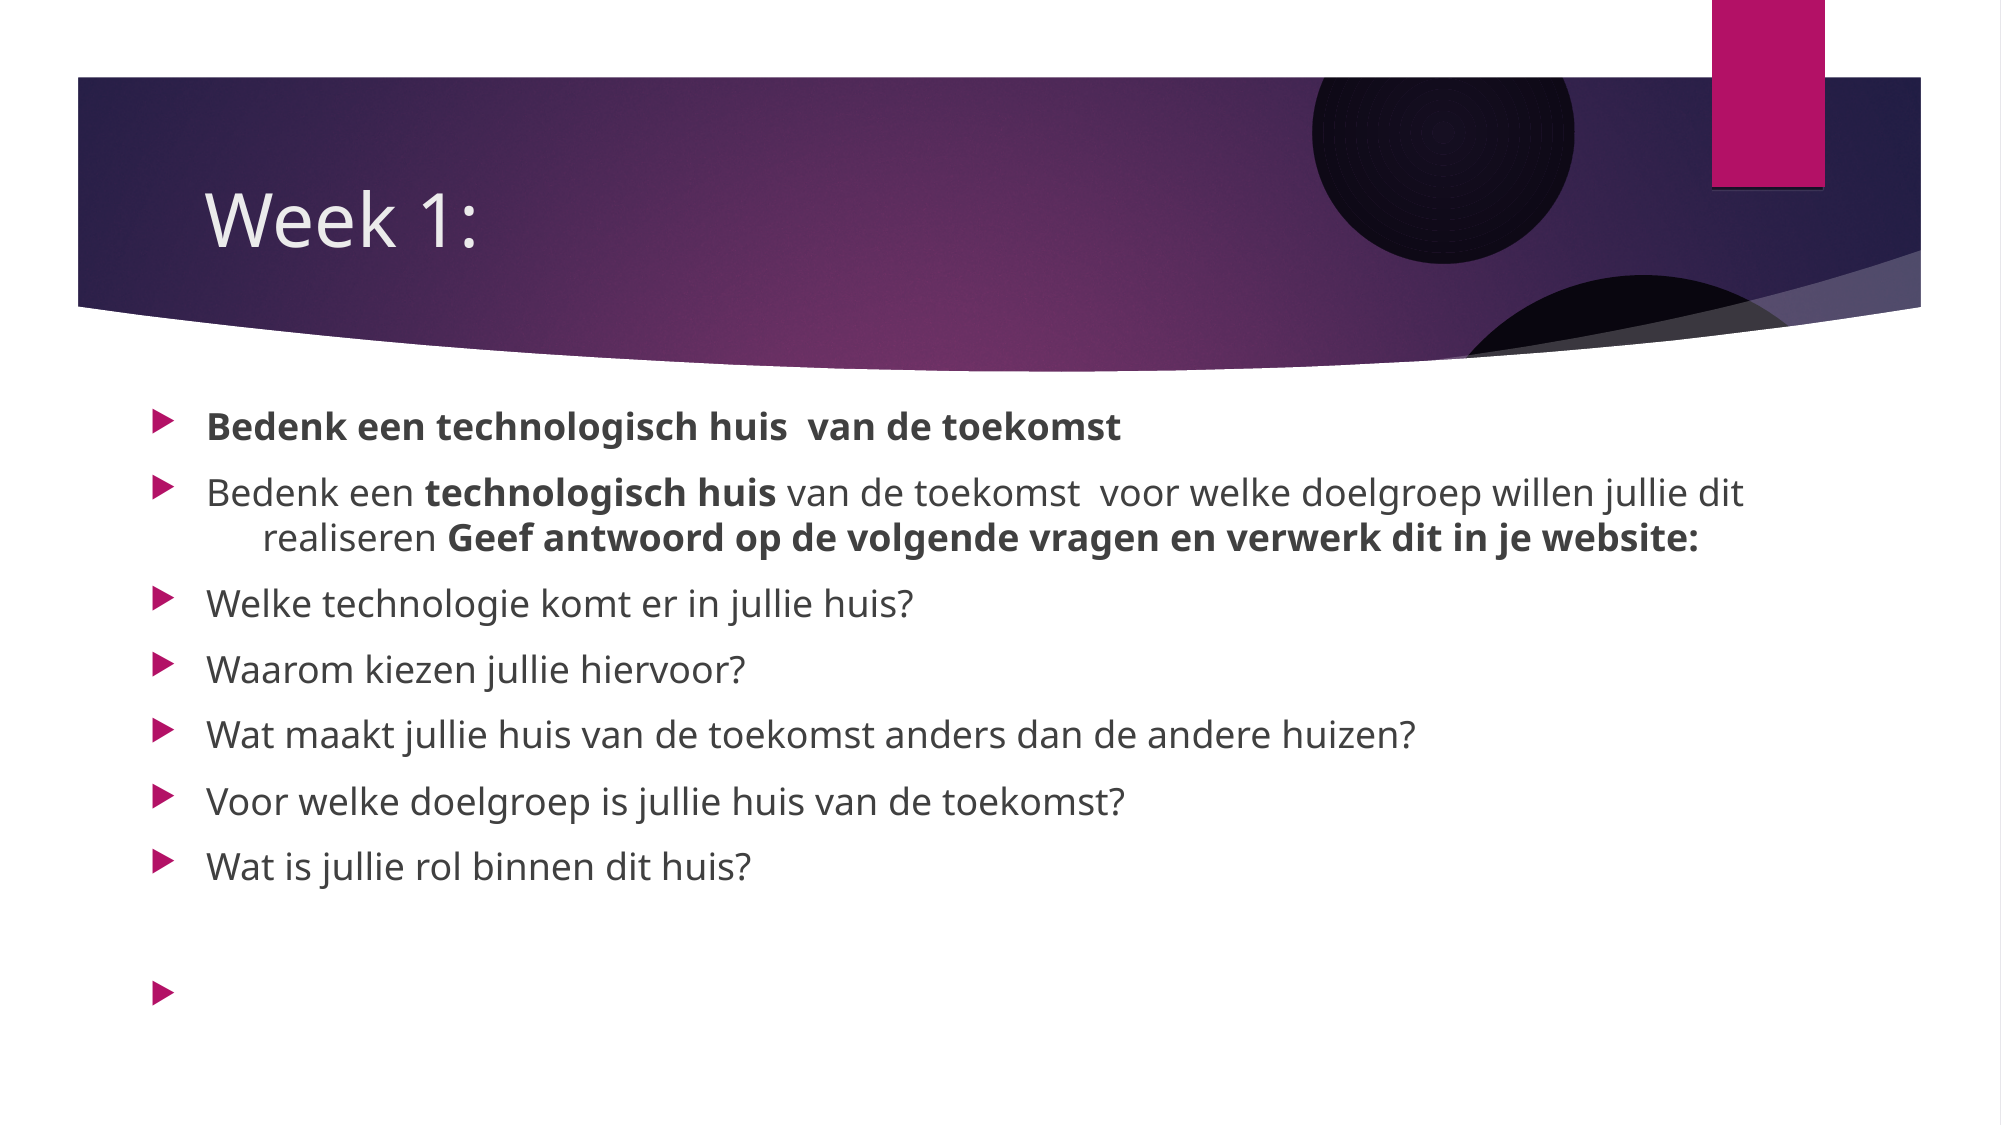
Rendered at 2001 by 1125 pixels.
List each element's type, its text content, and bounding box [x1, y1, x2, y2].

title Week 1: [189, 159, 1627, 276]
list Bedenk een technologisch huis van de toekomst Bedenk een technologisch huis van de toekomst voor welke doelgroep willen jullie dit realiseren Geef antwoord op de volgende vragen en verwerk dit in je website: Welke technologie komt er in jullie huis? Waarom kiezen jullie hiervoor? Wat maakt jullie huis van de toekomst anders dan de andere huizen? Voor welke doelgroep is jullie huis van de toekomst? Wat is jullie rol binnen dit huis? [134, 395, 1859, 1096]
